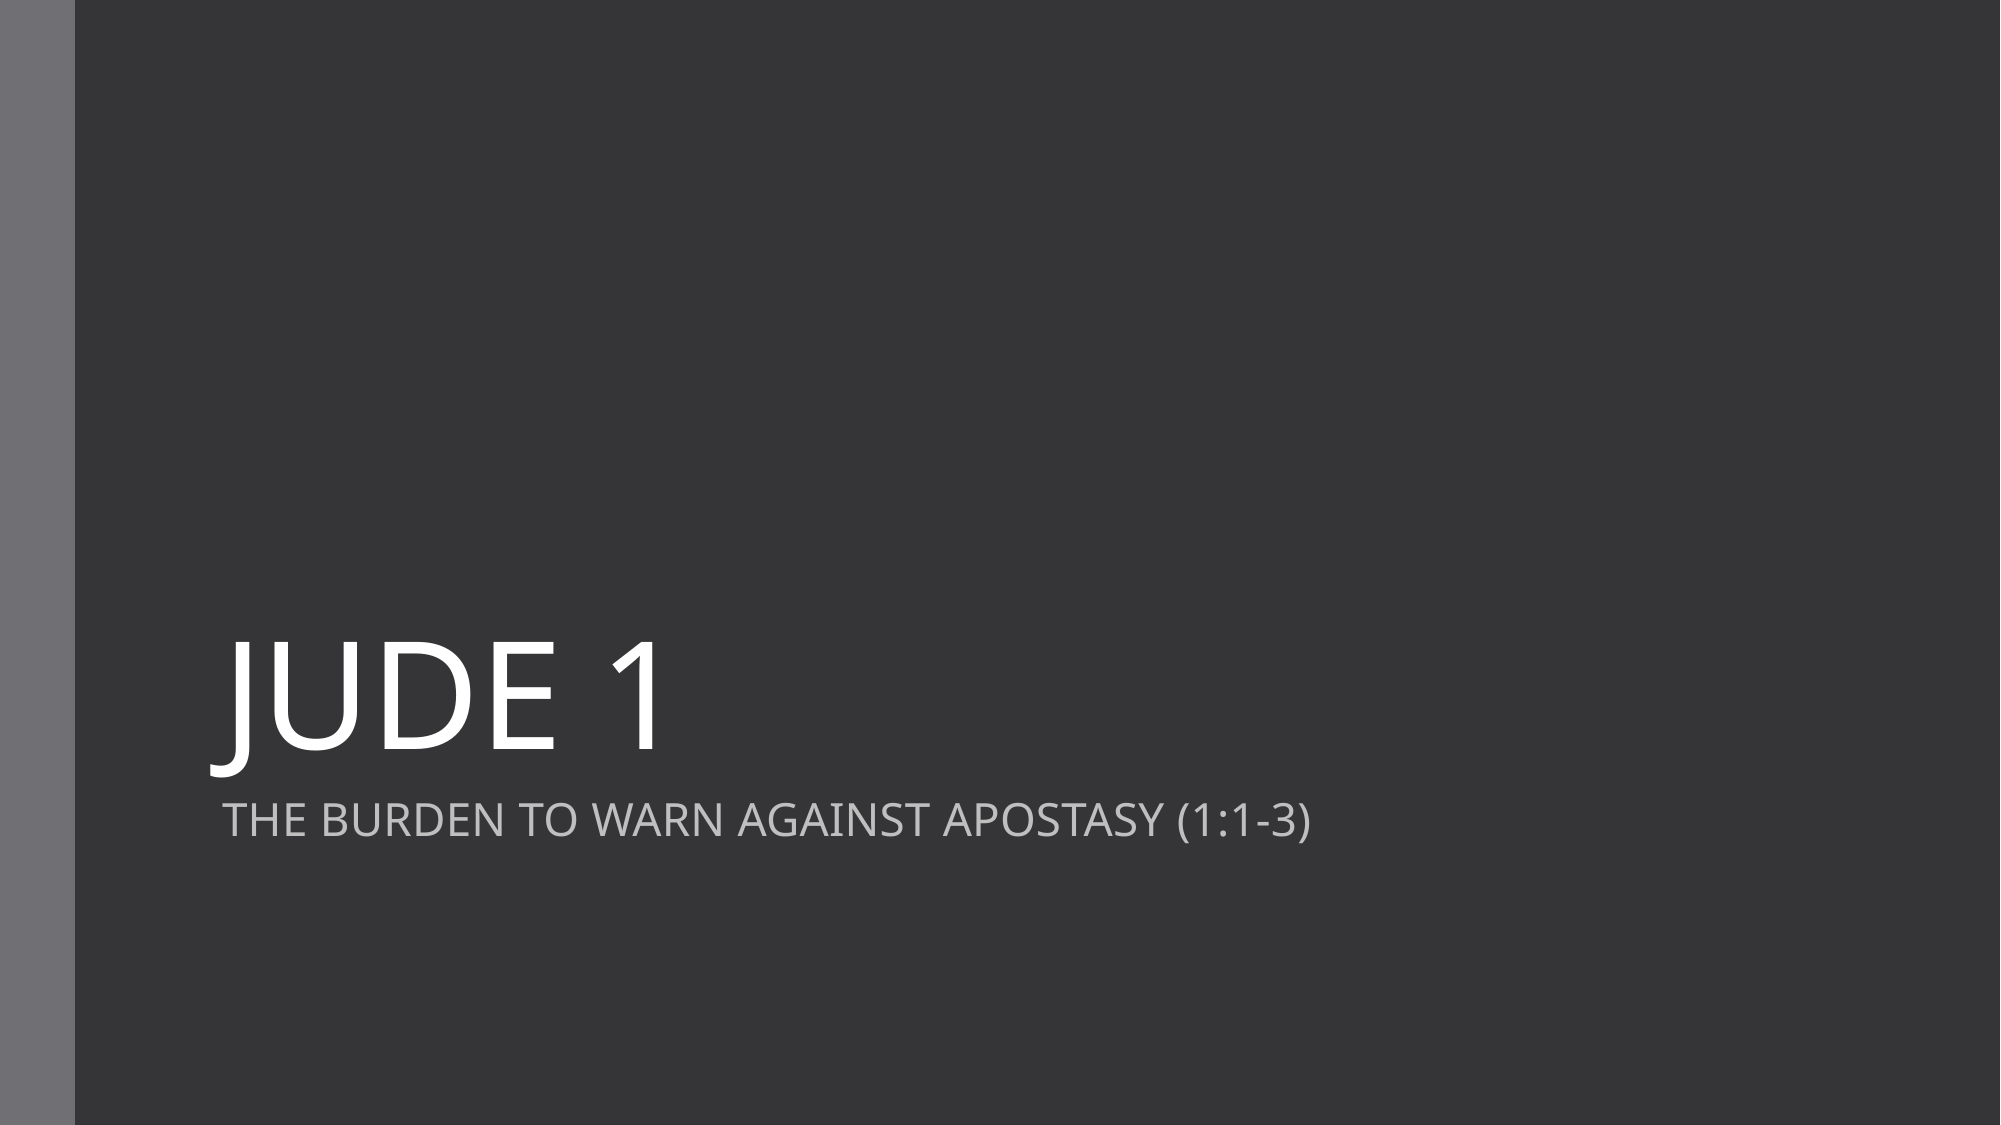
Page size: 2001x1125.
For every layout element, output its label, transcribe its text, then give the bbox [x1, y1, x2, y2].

subtitle THE BURDEN TO WARN AGAINST APOSTASY (1:1-3) [206, 787, 1752, 1066]
title JUDE 1 [206, 124, 1752, 787]
